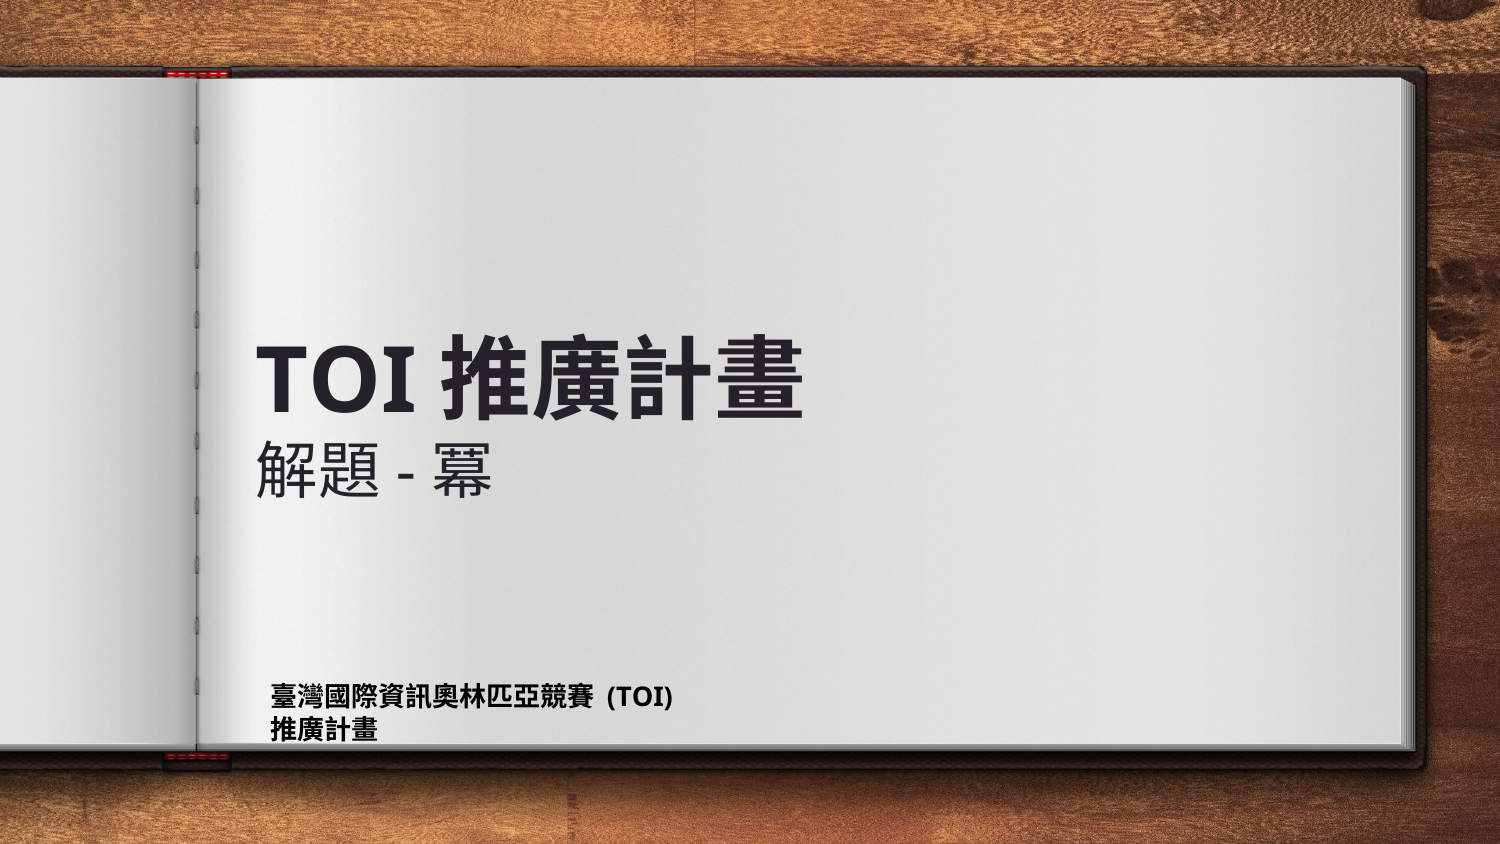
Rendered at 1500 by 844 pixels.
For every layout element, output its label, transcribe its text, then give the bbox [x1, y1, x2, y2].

text_box TOI推廣計畫 解題-冪 [240, 262, 894, 565]
